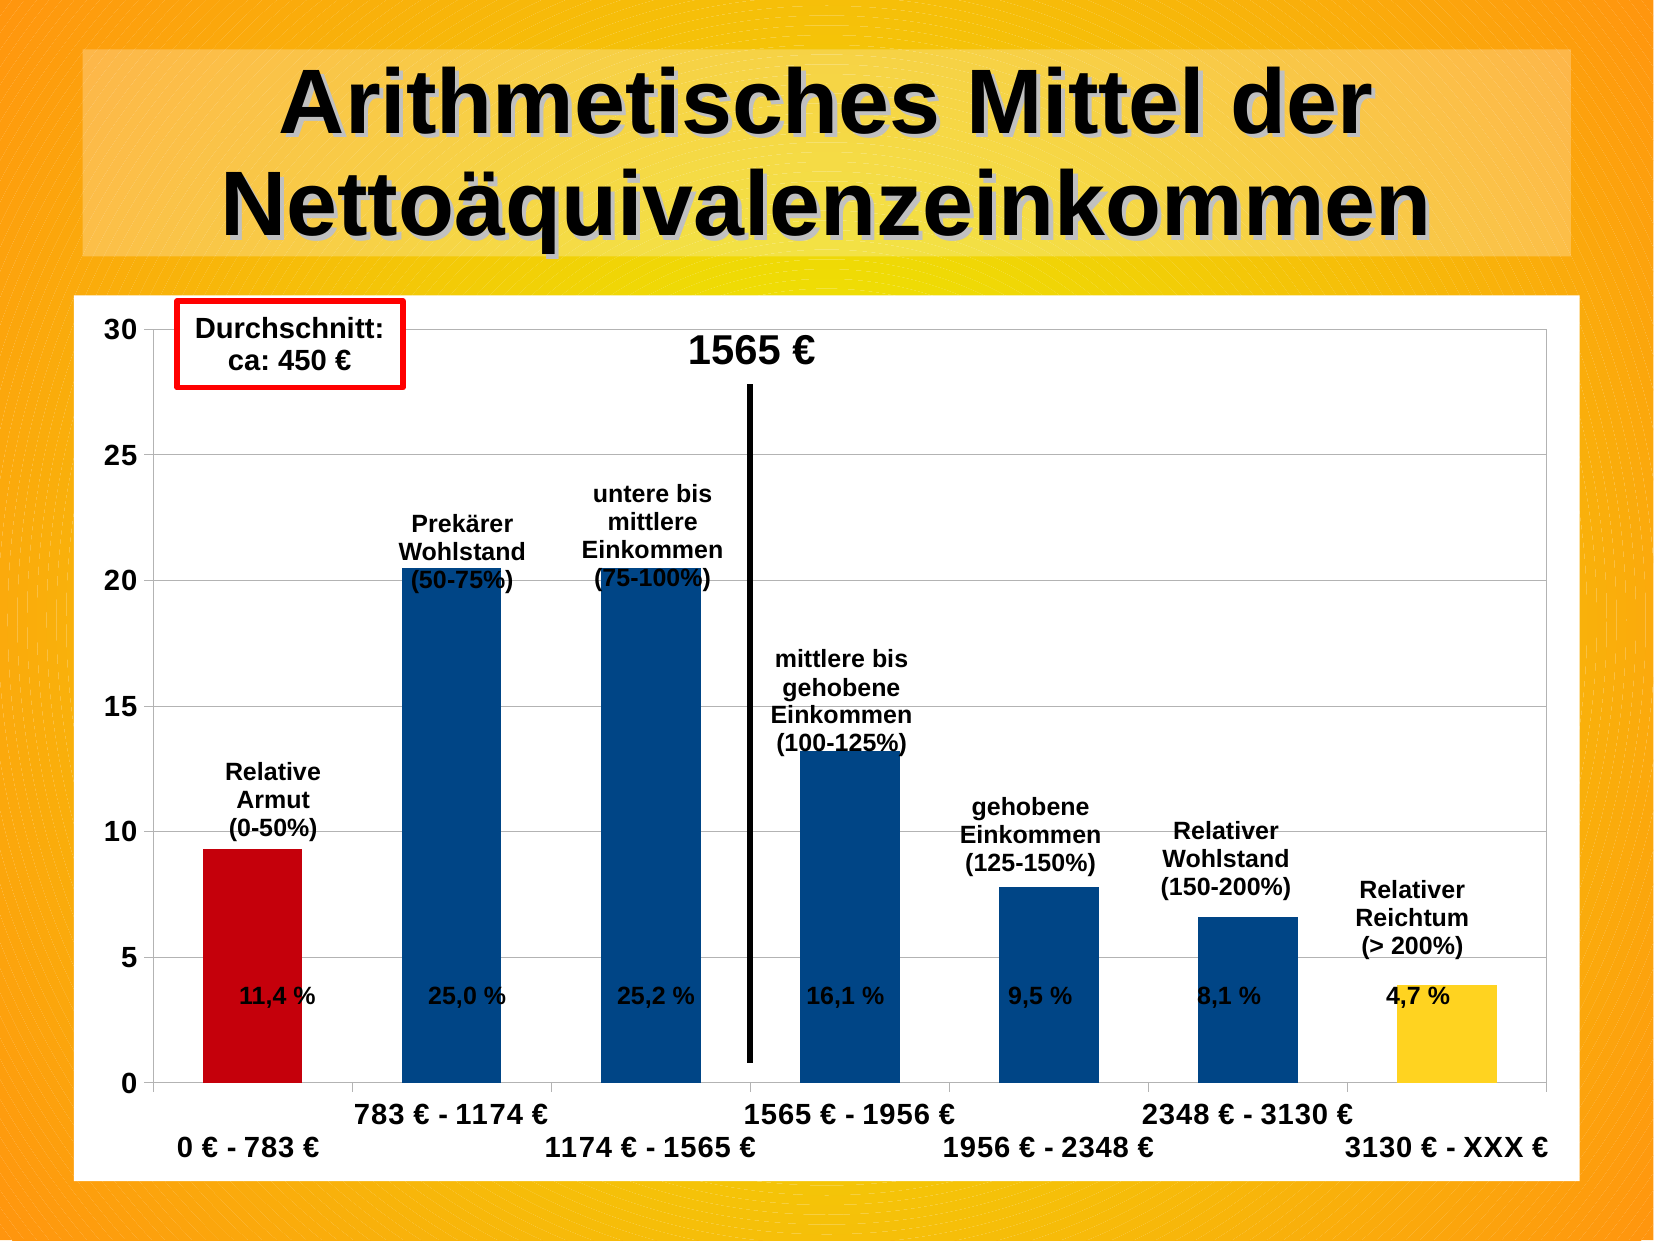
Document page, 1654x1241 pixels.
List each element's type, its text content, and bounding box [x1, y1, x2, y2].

text_box Relative Armut (0-50%) [210, 750, 337, 849]
text_box Relativer Wohlstand (150-200%) [1145, 809, 1307, 908]
text_box 1565 € [673, 319, 831, 381]
text_box 8,1 % [1175, 974, 1277, 1018]
text_box 4,7 % [1364, 974, 1466, 1018]
text_box mittlere bis gehobene Einkommen (100-125%) [755, 637, 928, 765]
text_box 25,2 % [602, 974, 711, 1018]
text_box gehobene Einkommen (125-150%) [944, 785, 1117, 885]
text_box 16,1 % [791, 974, 900, 1018]
text_box Relativer Reichtum (> 200%) [1340, 868, 1485, 968]
text_box untere bis mittlere Einkommen (75-100%) [566, 472, 739, 600]
text_box 11,4 % [224, 974, 331, 1018]
title Arithmetisches Mittel der Nettoäquivalenzeinkommen [82, 49, 1571, 257]
chart [73, 295, 1580, 1182]
text_box Durchschnitt: ca: 450 € [177, 301, 403, 388]
text_box 25,0 % [413, 974, 522, 1018]
text_box Prekärer Wohlstand (50-75%) [383, 501, 541, 601]
text_box 9,5 % [986, 974, 1088, 1018]
